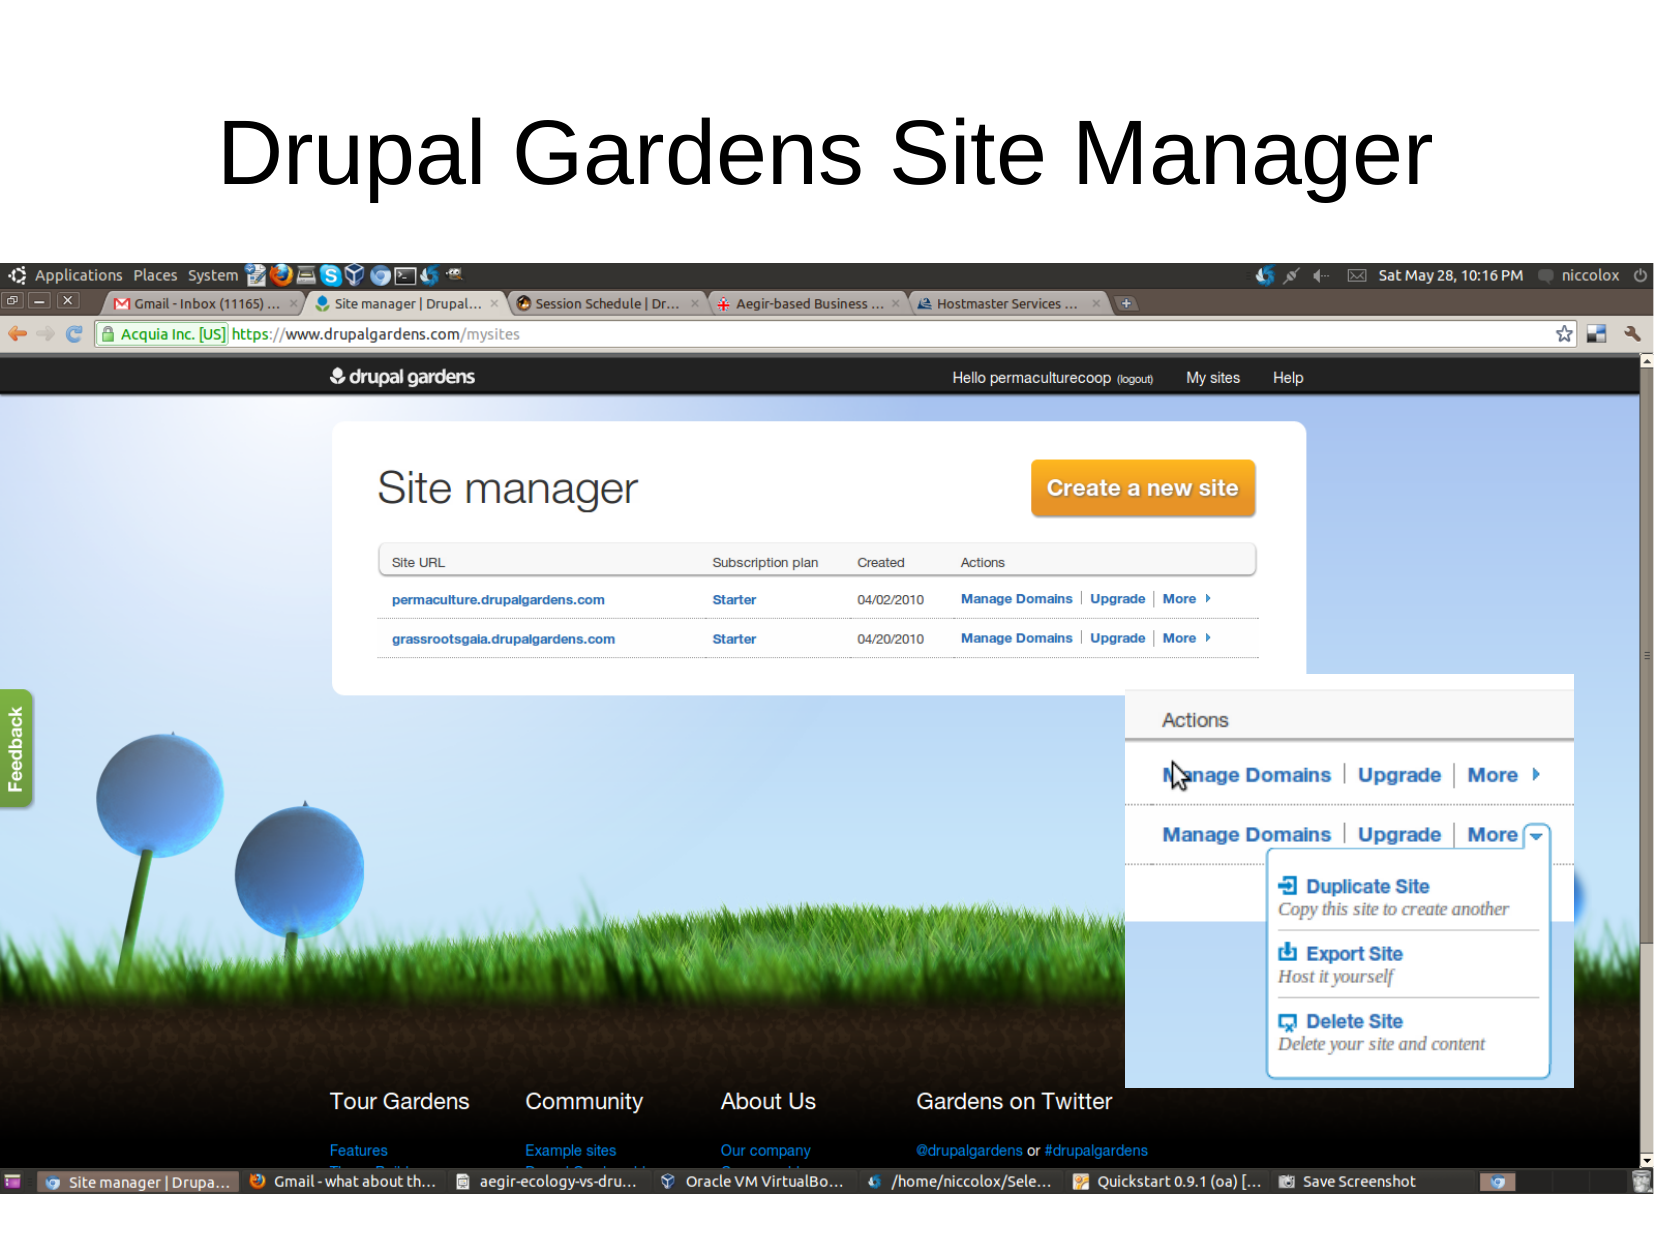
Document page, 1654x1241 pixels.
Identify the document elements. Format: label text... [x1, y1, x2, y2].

title Drupal Gardens Site Manager [82, 56, 1571, 250]
picture [0, 263, 1654, 1194]
